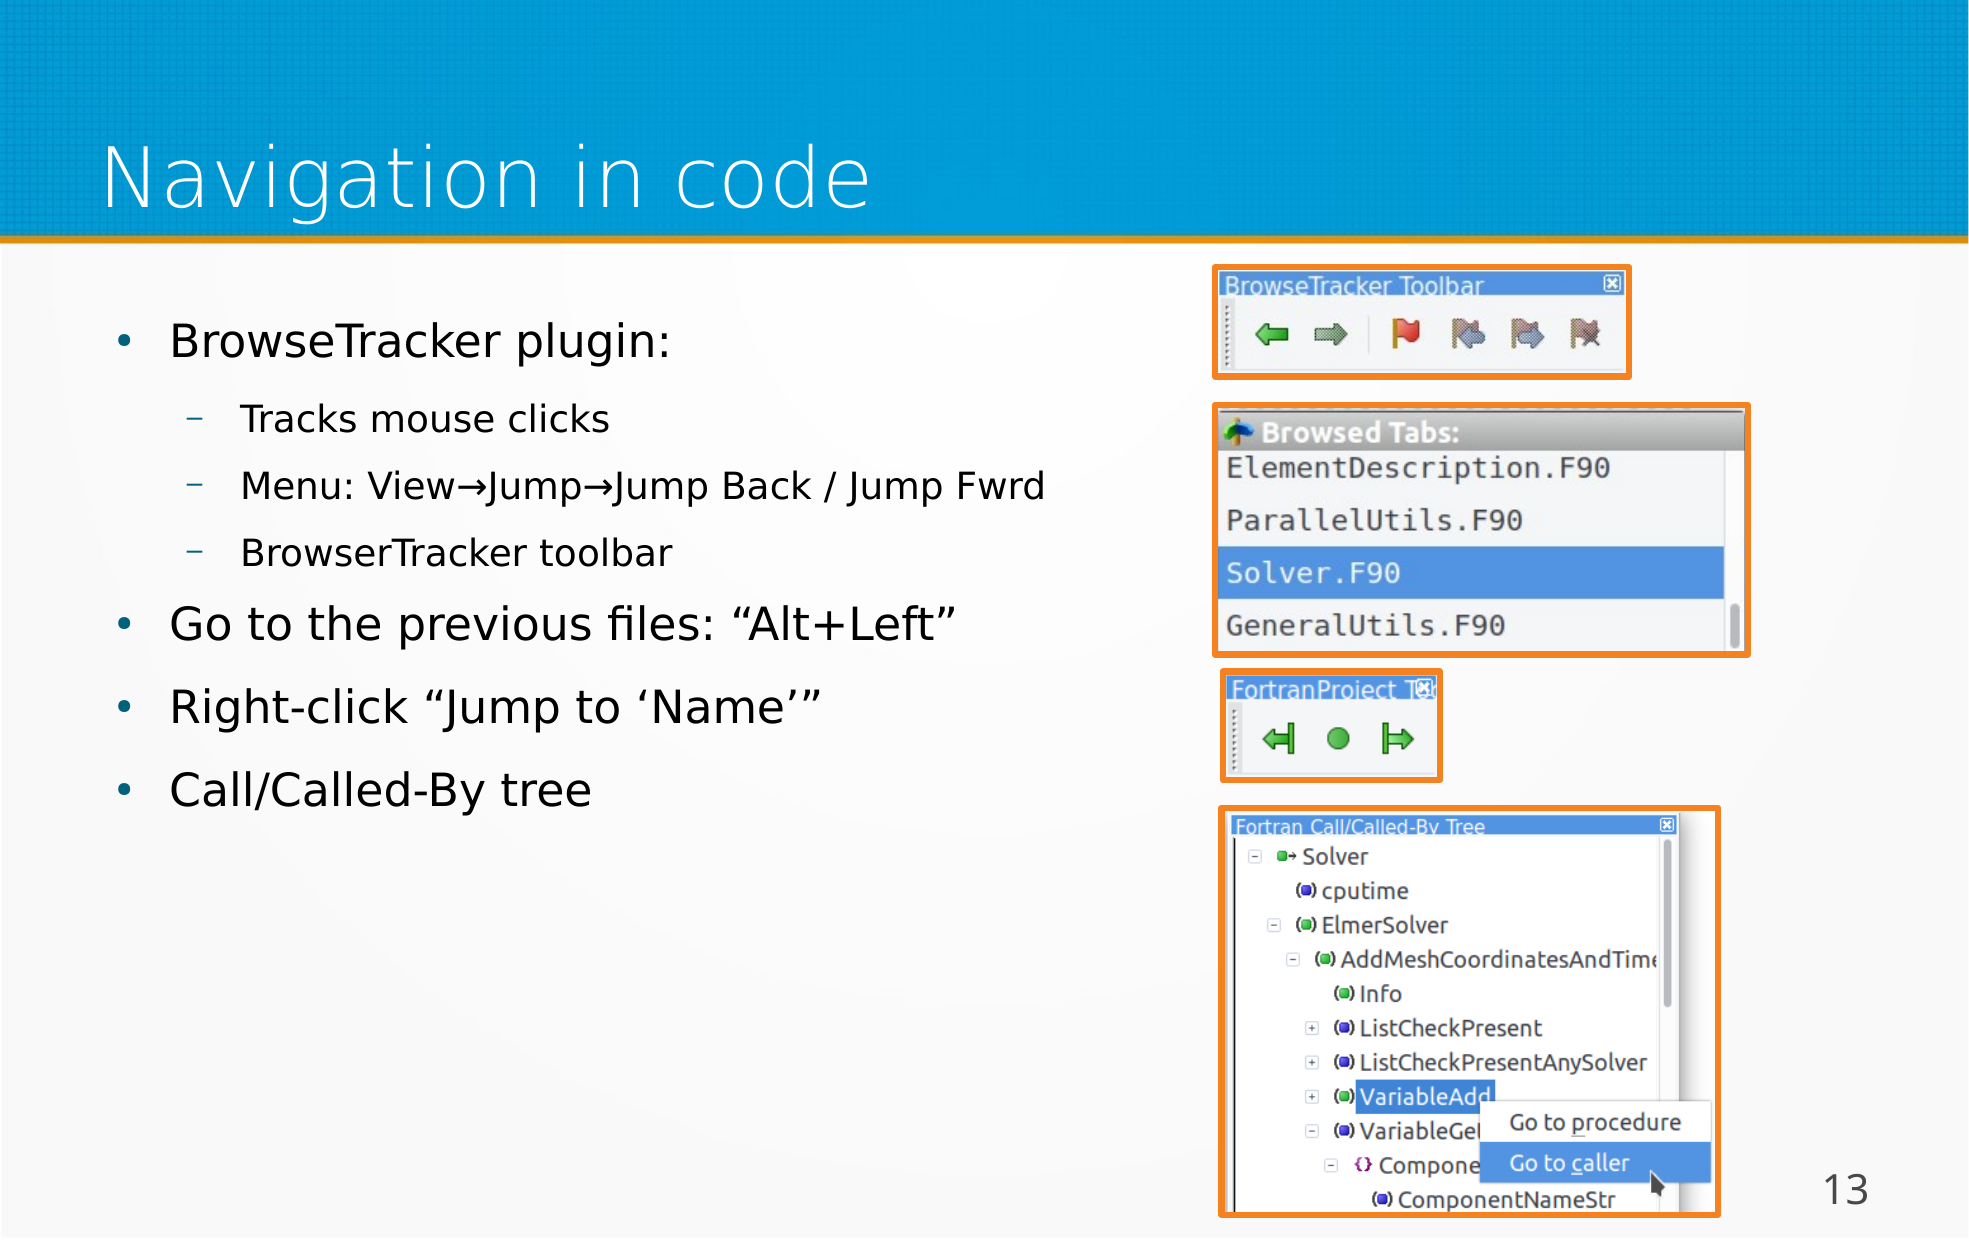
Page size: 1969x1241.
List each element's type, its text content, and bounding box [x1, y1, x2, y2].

title Navigation in code [98, 19, 1870, 227]
picture [0, 233, 1969, 1241]
list BrowseTracker plugin: Tracks mouse clicks Menu: View→Jump→Jump Back / Jump Fwrd BrowserTracker toolbar Go to the previous files: “Alt+Left” Right-click “Jump to ‘Name’” Call/Called-By tree [98, 315, 1066, 1081]
